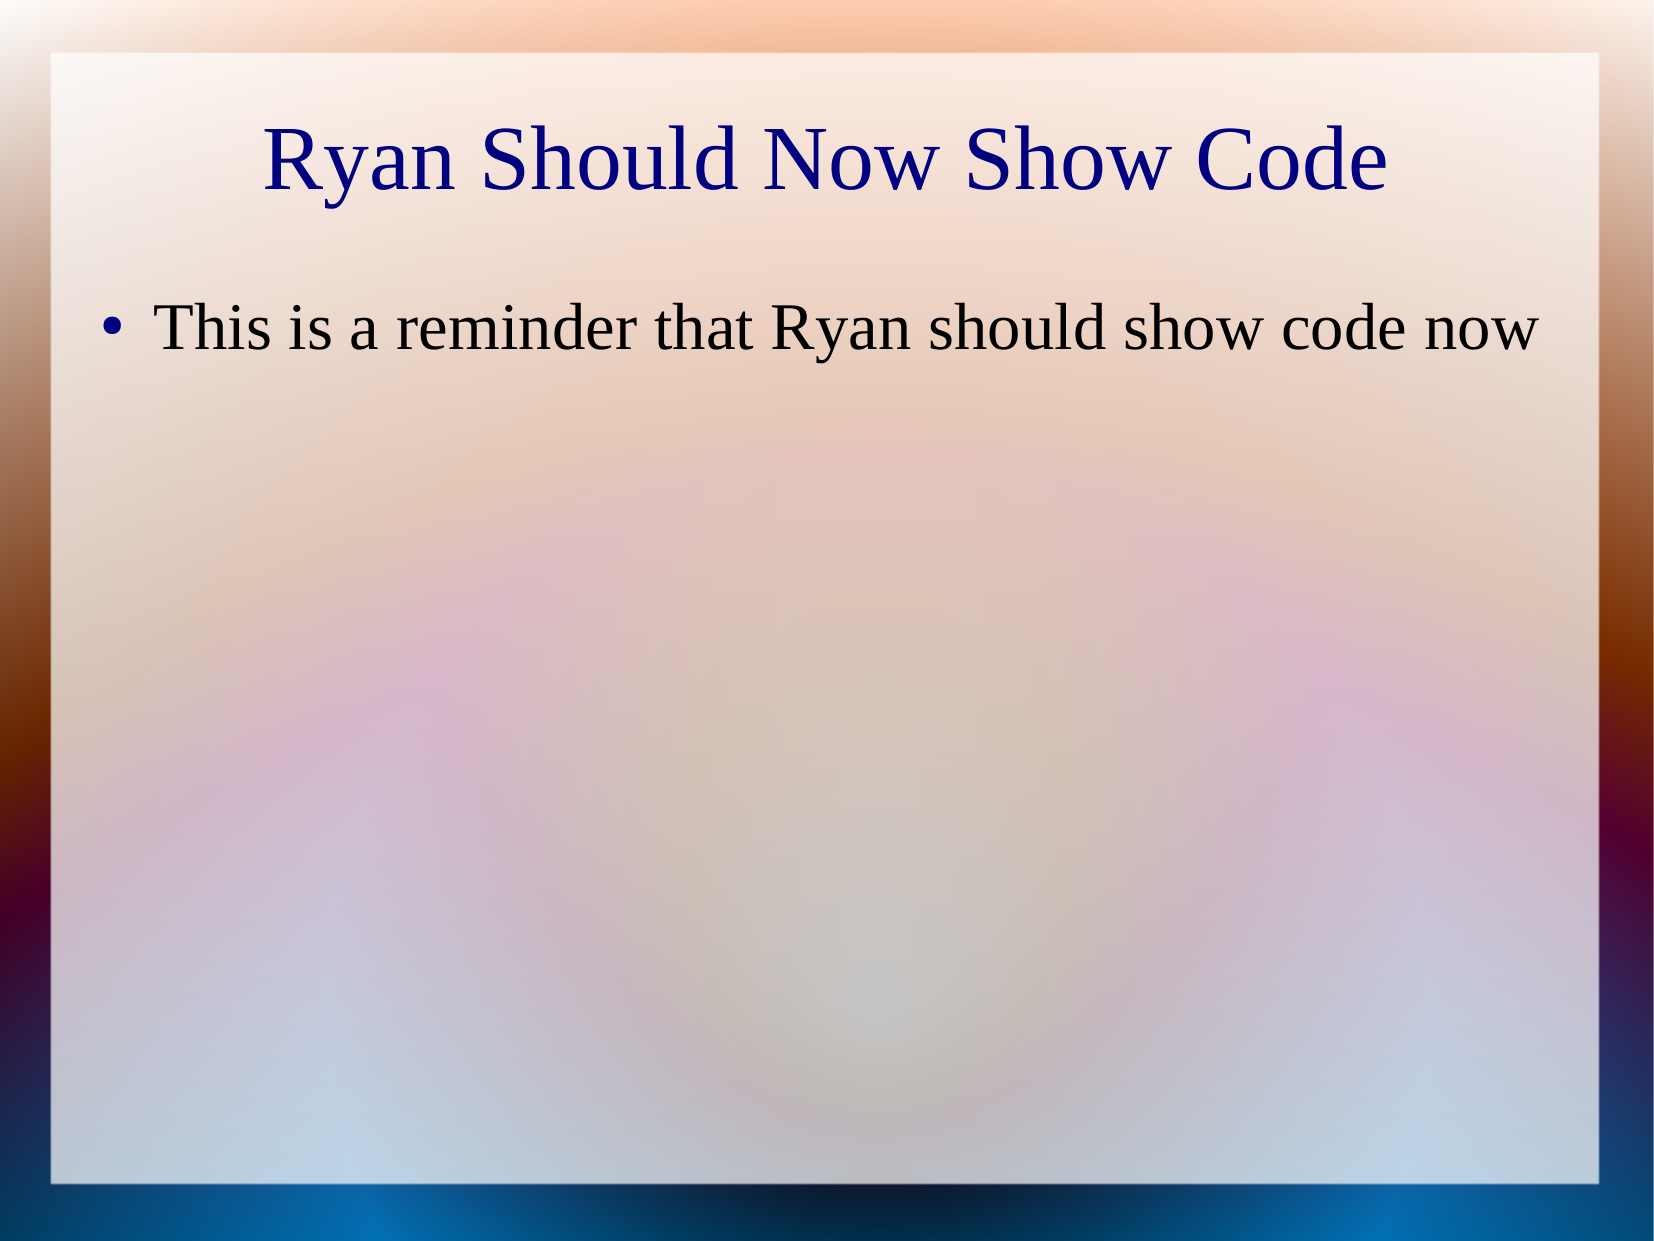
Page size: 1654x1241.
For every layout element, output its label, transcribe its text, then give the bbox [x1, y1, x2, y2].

list This is a reminder that Ryan should show code now [82, 290, 1571, 1019]
picture [0, 0, 1654, 1241]
title Ryan Should Now Show Code [82, 62, 1571, 256]
